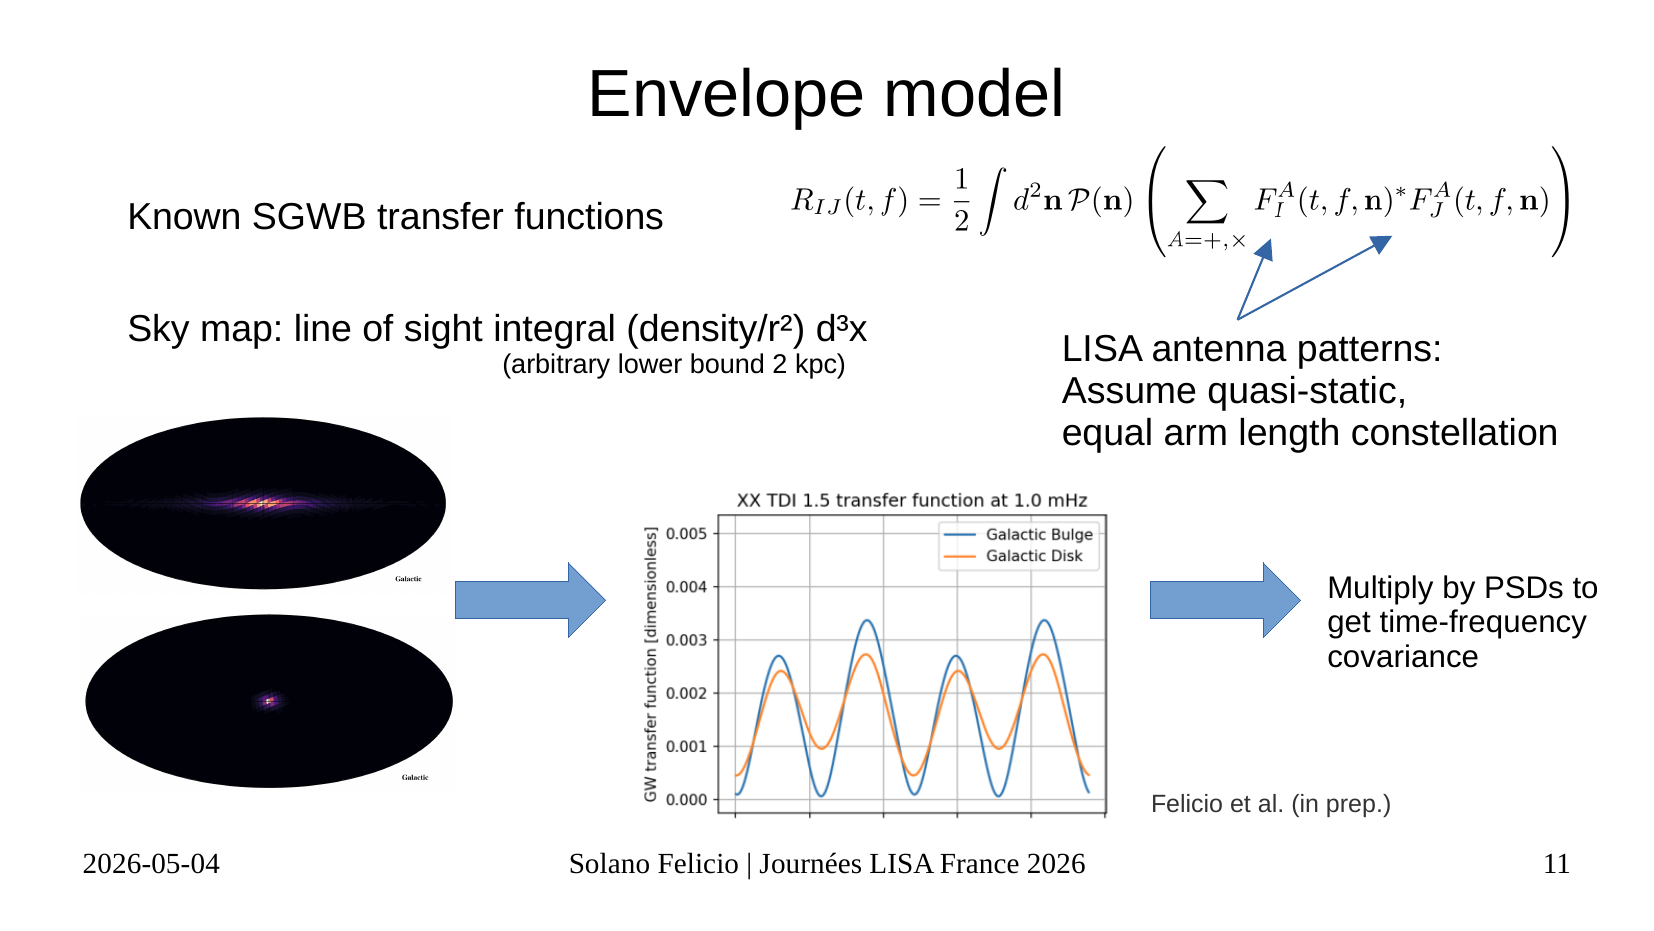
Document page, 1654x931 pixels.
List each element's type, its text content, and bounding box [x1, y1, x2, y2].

picture [784, 143, 1576, 263]
text_box [1150, 562, 1301, 638]
text_box Sky map: line of sight integral (density/r²) d³x (arbitrary lower bound 2 kpc) [112, 300, 885, 388]
text_box LISA antenna patterns: Assume quasi-static, equal arm length constellation [1047, 319, 1576, 461]
text_box [455, 562, 606, 638]
picture [80, 613, 456, 793]
title Envelope model [82, 37, 1571, 151]
text_box Felicio et al. (in prep.) [1136, 782, 1501, 826]
picture [75, 415, 451, 595]
text_box Known SGWB transfer functions [112, 187, 680, 245]
text_box Multiply by PSDs to get time-frequency covariance [1312, 562, 1651, 788]
picture [637, 487, 1121, 826]
